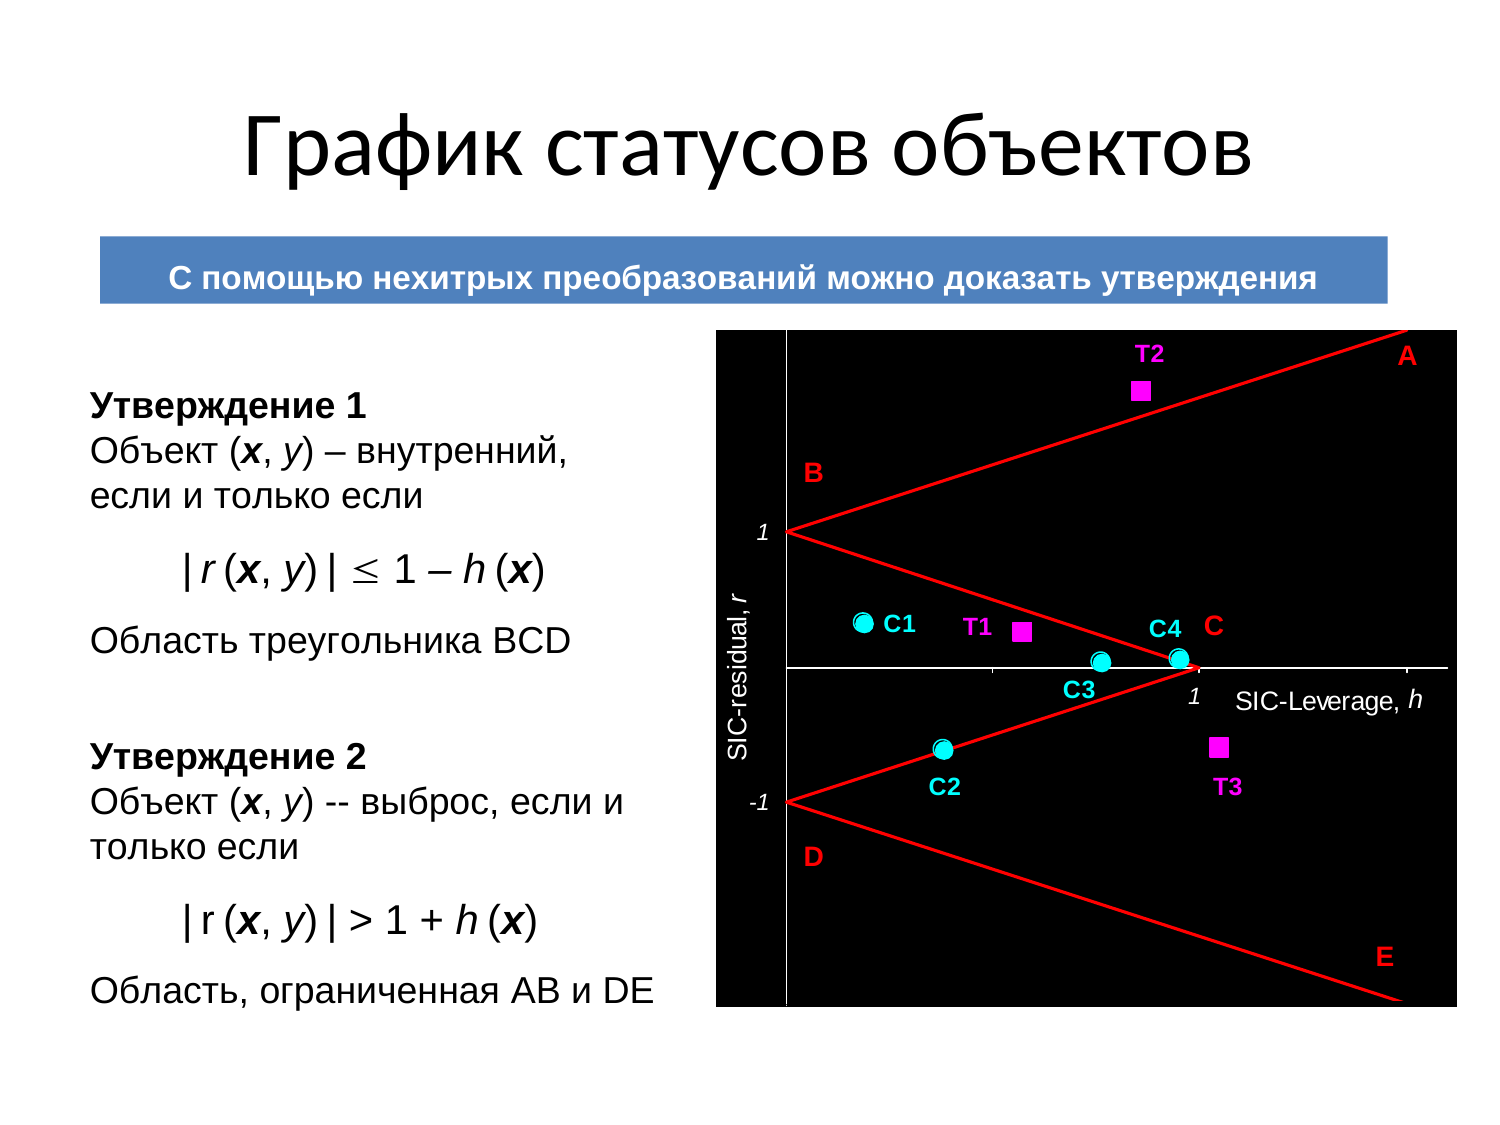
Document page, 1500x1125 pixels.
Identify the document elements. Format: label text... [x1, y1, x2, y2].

text_box Утверждение 2 Объект (x, y) -- выброс, если и только если | r (x, y) | > 1 + h (x) Область, ограниченная AB и DE [75, 723, 676, 1019]
picture [708, 322, 1464, 1012]
title График статусов объектов [75, 45, 1426, 233]
text_box Утверждение 1 Объект (x, y) – внутренний, если и только если | r (x, y) |  1 – h (x) Область треугольника BCD [75, 373, 676, 669]
text_box С помощью нехитрых преобразований можно доказать утверждения [100, 236, 1388, 304]
